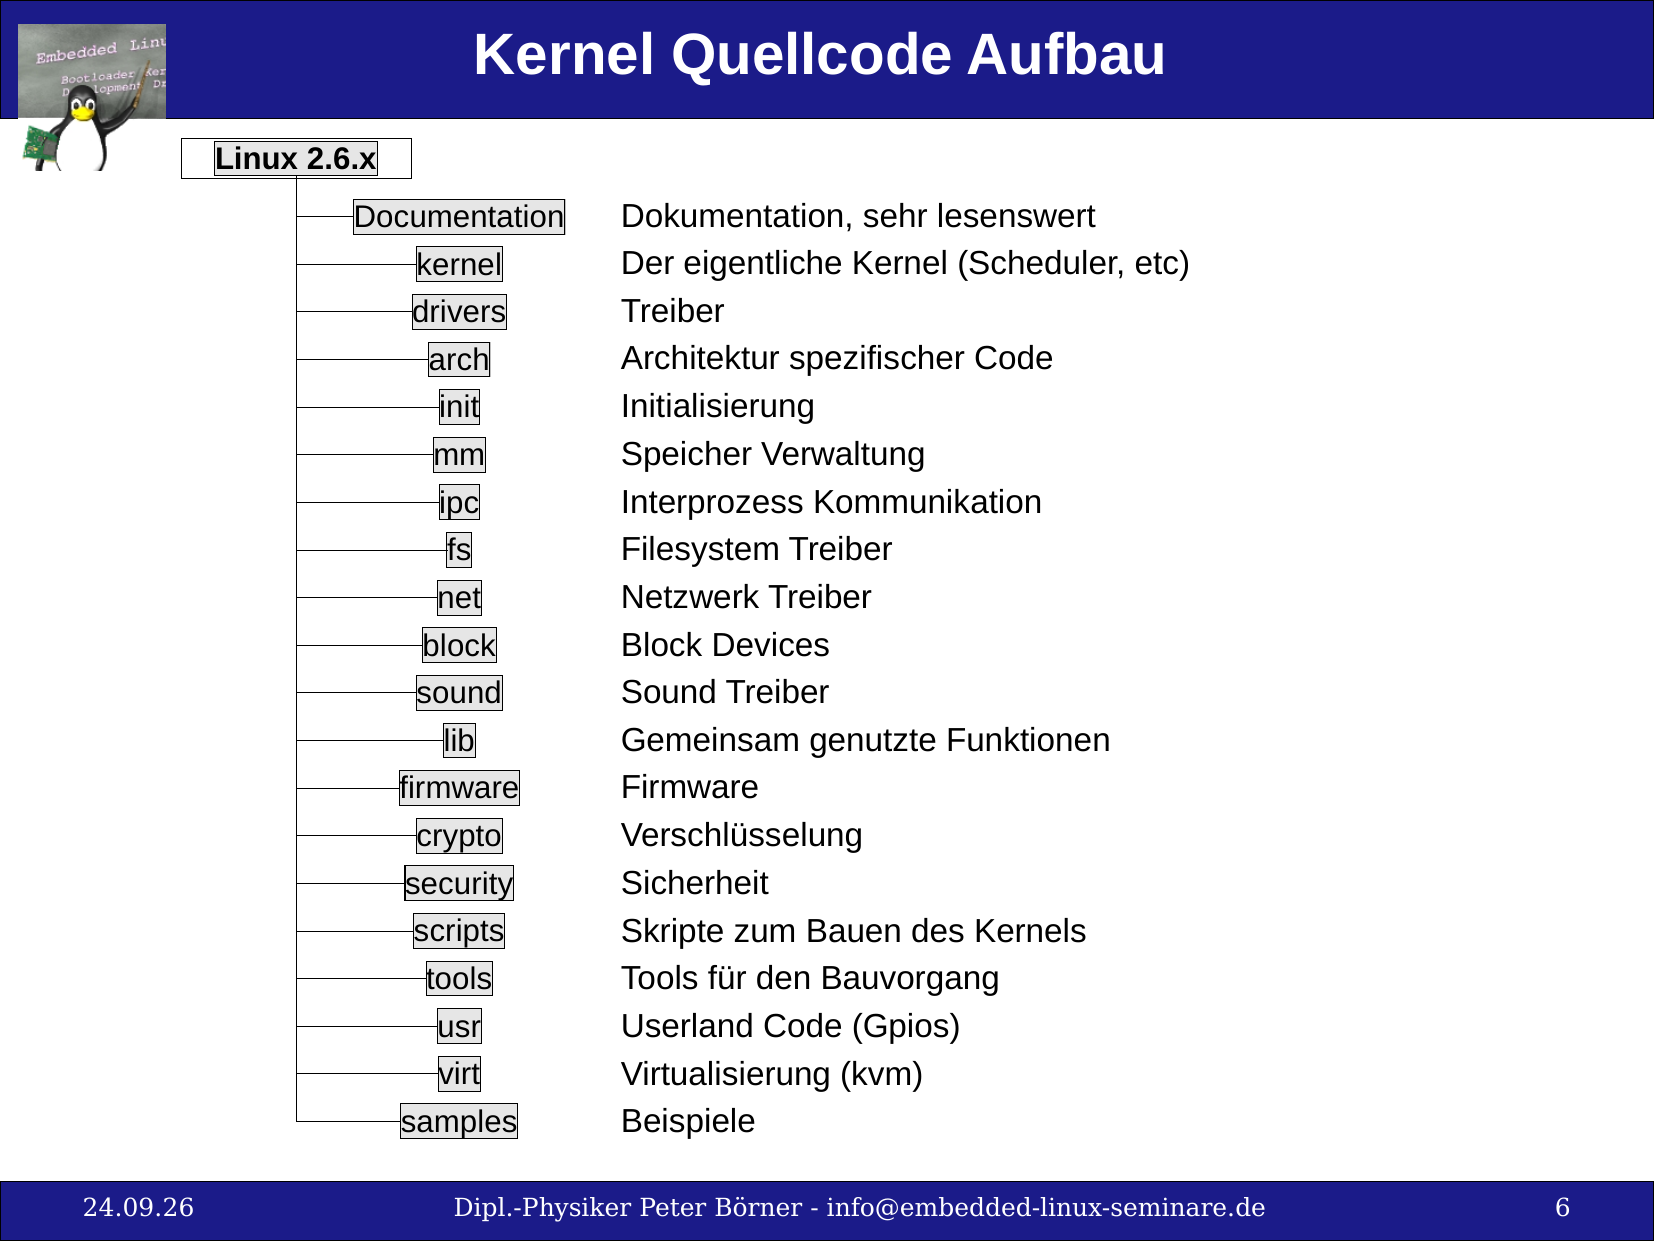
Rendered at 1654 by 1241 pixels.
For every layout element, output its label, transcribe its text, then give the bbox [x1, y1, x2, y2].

picture [18, 24, 166, 171]
text_box mm [433, 437, 486, 473]
text_box firmware [399, 770, 520, 806]
text_box Documentation [353, 199, 565, 235]
text_box fs [446, 532, 472, 568]
list Dokumentation, sehr lesenswert Der eigentliche Kernel (Scheduler, etc) Treiber Architektur spezifischer Code Initialisierung Speicher Verwaltung Interprozess Kommunikation Filesystem Treiber Netzwerk Treiber Block Devices Sound Treiber Gemeinsam genutzte Funktionen Firmware Verschlüsselung Sicherheit Skripte zum Bauen des Kernels Tools für den Bauvorgang Userland Code (Gpios) Virtualisierung (kvm) Beispiele [620, 197, 1611, 1170]
text_box samples [400, 1103, 518, 1139]
text_box block [422, 627, 497, 663]
text_box lib [443, 723, 476, 758]
text_box ipc [439, 484, 480, 520]
text_box sound [416, 675, 503, 711]
text_box kernel [416, 246, 503, 282]
text_box scripts [413, 913, 505, 949]
text_box usr [437, 1008, 482, 1044]
text_box Linux 2.6.x [214, 141, 378, 176]
text_box crypto [416, 818, 503, 854]
text_box net [437, 580, 482, 616]
text_box drivers [412, 294, 507, 330]
text_box security [405, 865, 514, 901]
text_box tools [426, 961, 493, 996]
text_box init [439, 389, 480, 425]
text_box virt [438, 1056, 481, 1092]
text_box arch [428, 342, 490, 377]
title Kernel Quellcode Aufbau [76, 19, 1565, 89]
